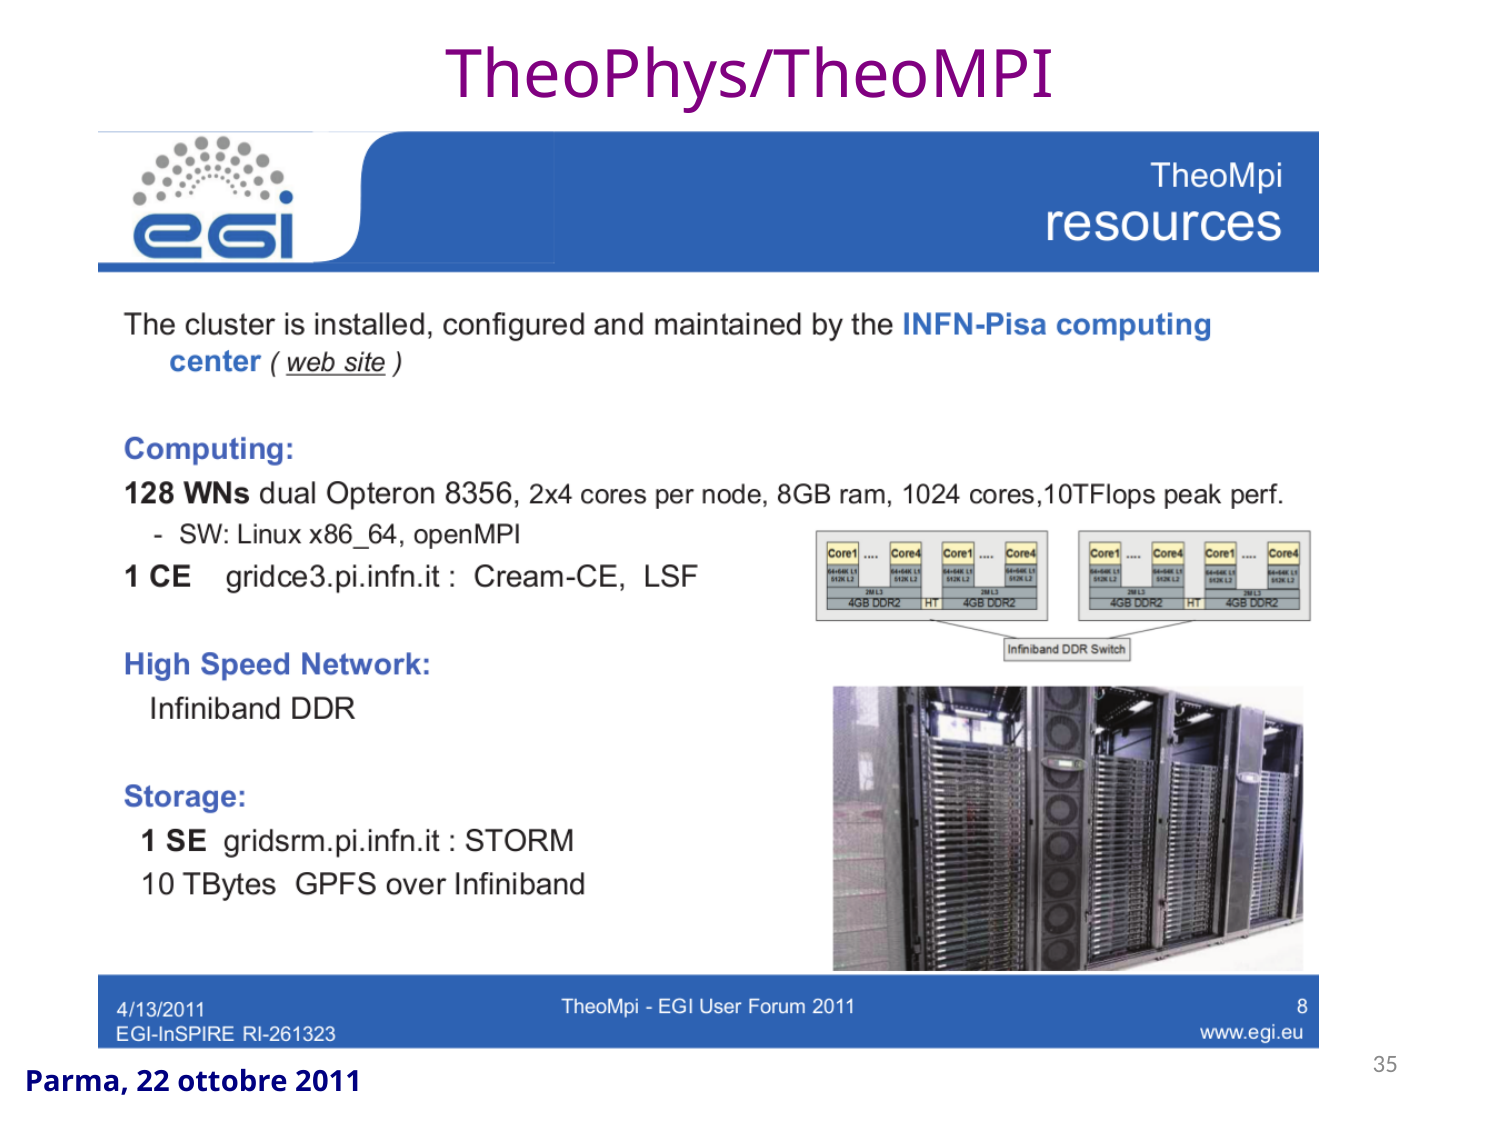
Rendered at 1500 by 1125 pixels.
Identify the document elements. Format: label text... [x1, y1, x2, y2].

picture [98, 118, 1319, 1061]
text_box TheoPhys/TheoMPI [41, 0, 1459, 132]
